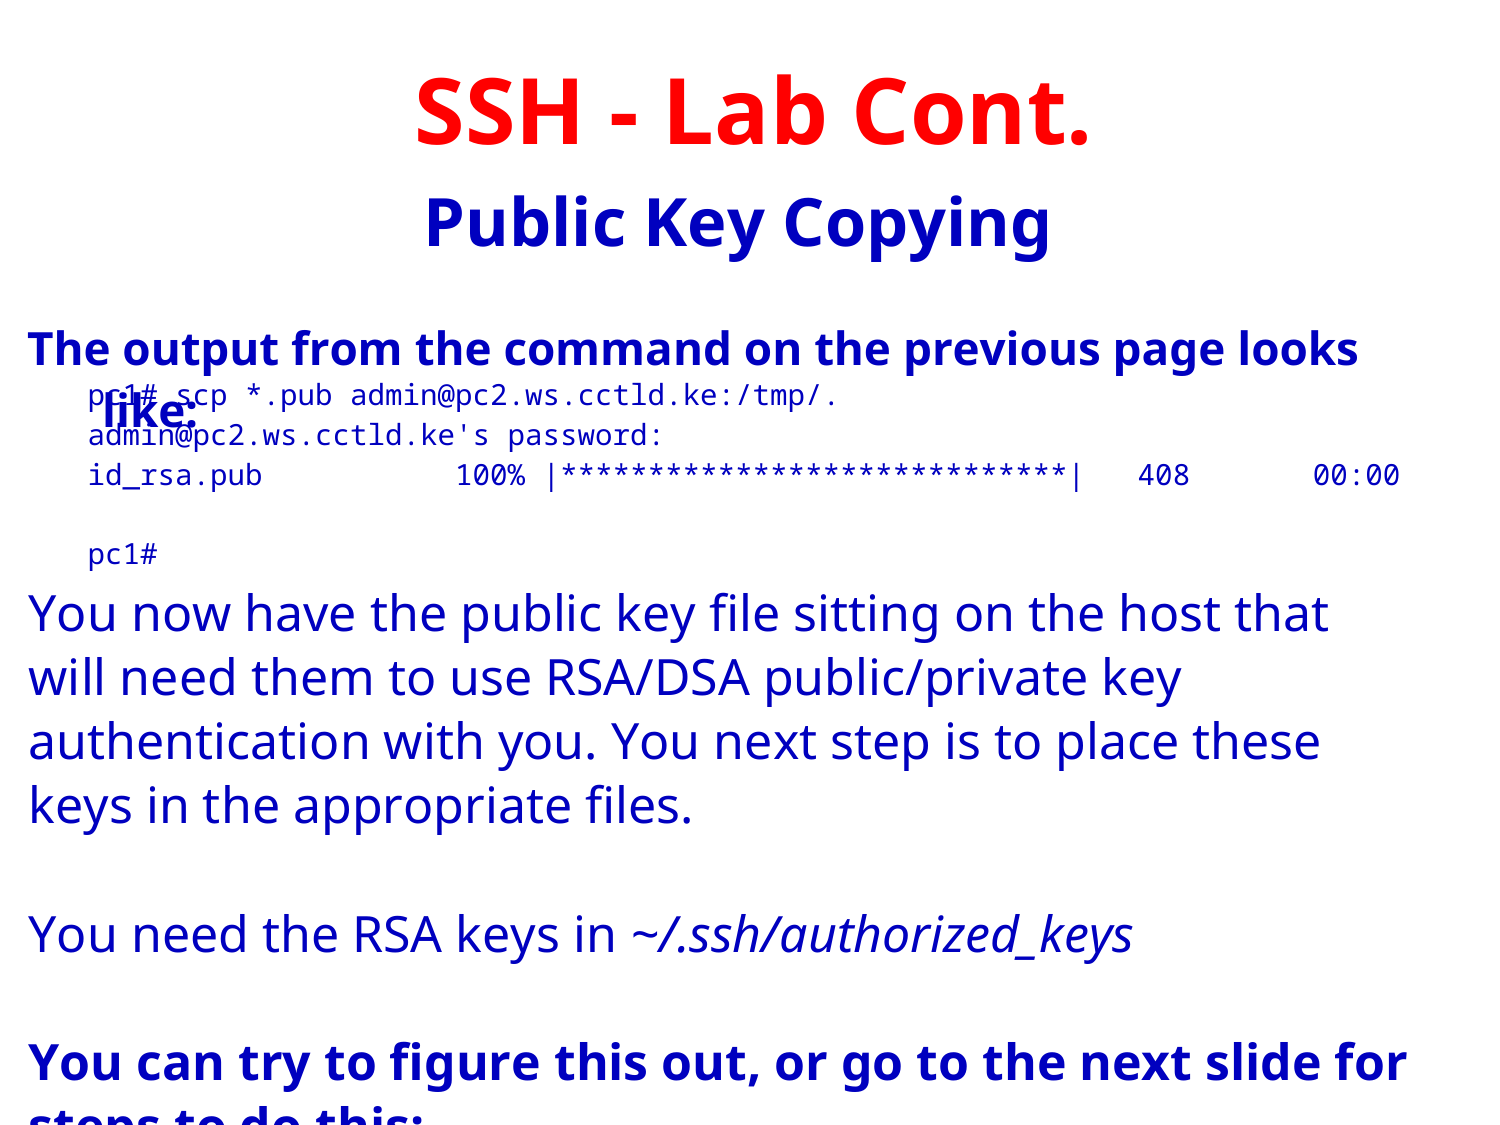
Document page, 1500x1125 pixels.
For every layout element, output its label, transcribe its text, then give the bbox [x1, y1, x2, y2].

text_box pc1# scp *.pub admin@pc2.ws.cctld.ke:/tmp/. admin@pc2.ws.cctld.ke's password: id_rsa.pub 100% |*****************************| 408 00:00 pc1# [87, 374, 1483, 588]
text_box You now have the public key file sitting on the host that will need them to use RSA/DSA public/private key authentication with you. You next step is to place these keys in the appropriate files. You need the RSA keys in ~/.ssh/authorized_keys You can try to figure this out, or go to the next slide for steps to do this: [28, 580, 1419, 1079]
title SSH - Lab Cont. [191, 46, 1341, 165]
list Public Key Copying The output from the command on the previous page looks like: [27, 175, 1450, 388]
